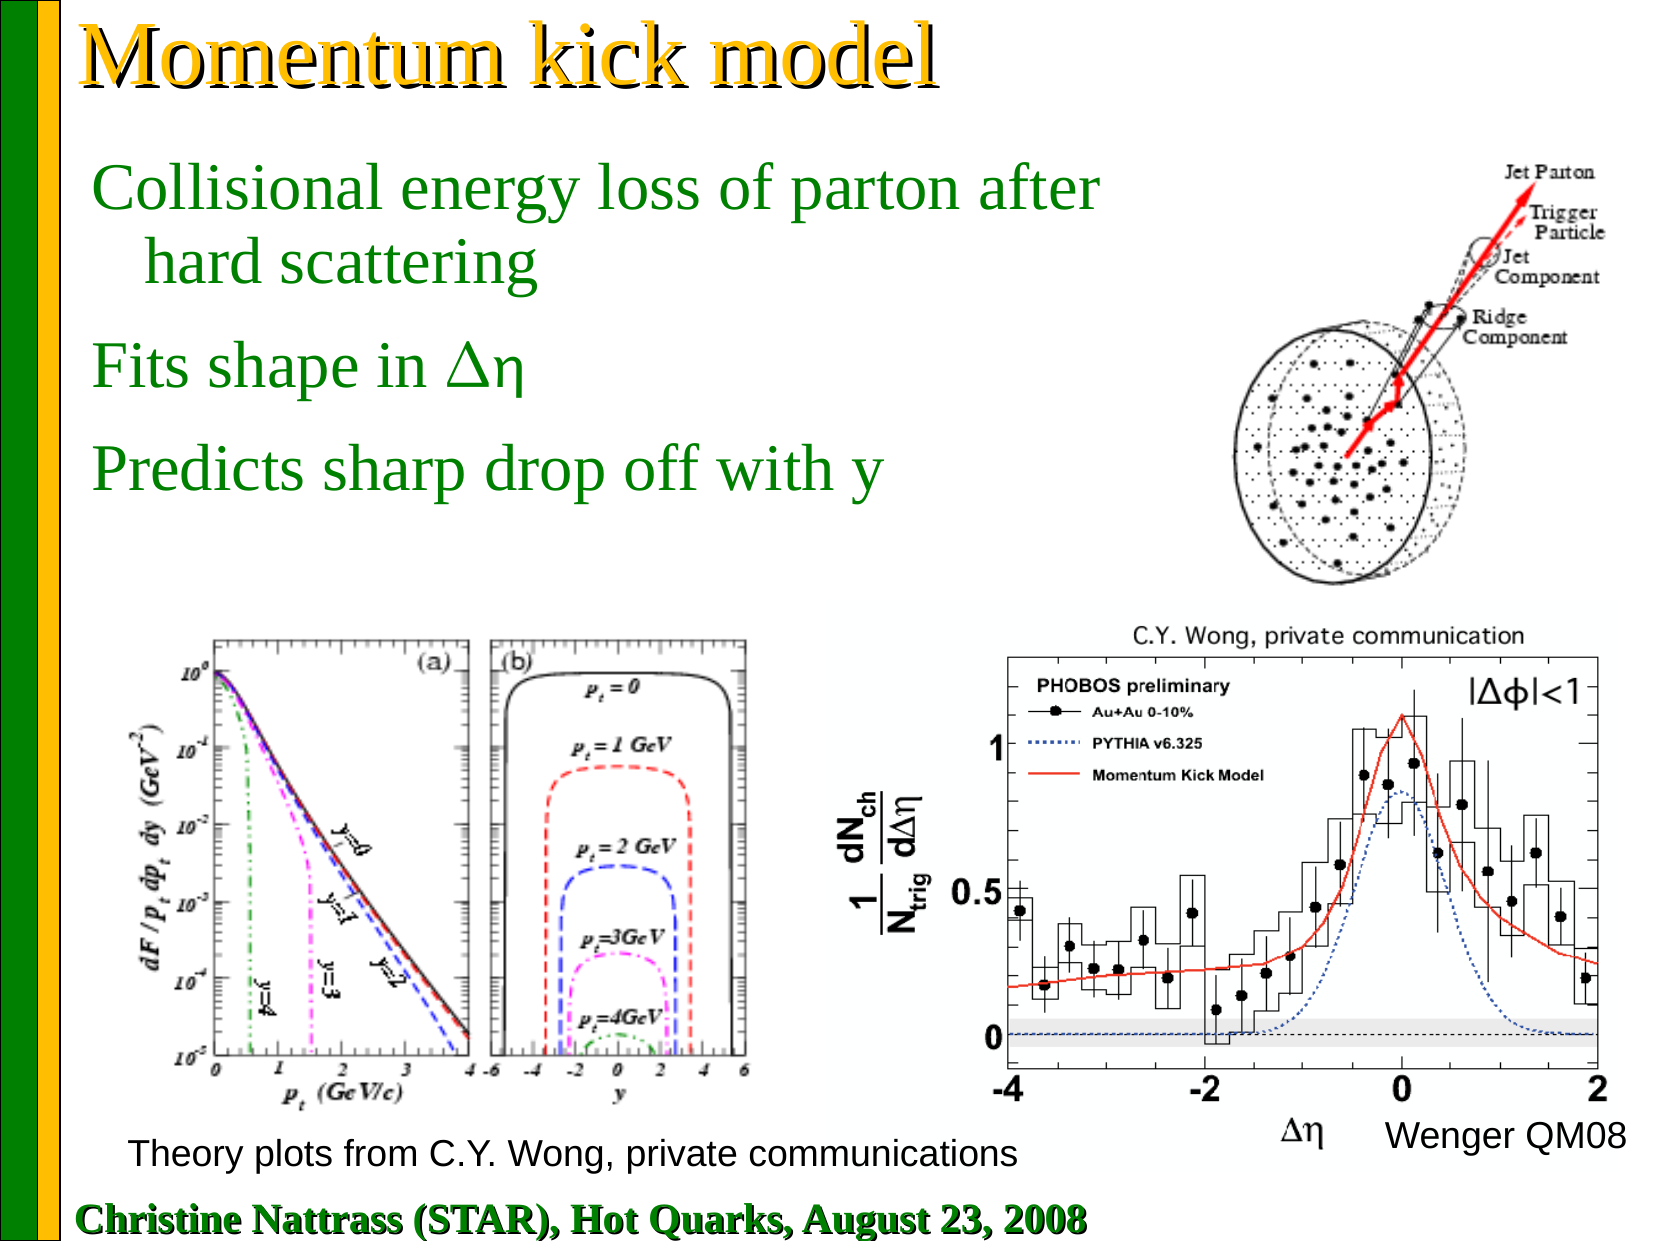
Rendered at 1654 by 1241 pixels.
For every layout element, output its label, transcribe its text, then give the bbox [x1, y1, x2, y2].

title Momentum kick model [76, 0, 1565, 121]
picture [825, 149, 1622, 1172]
text_box Theory plots from C.Y. Wong, private communications [112, 1124, 1051, 1182]
text_box Wenger QM08 [1079, 1106, 1643, 1164]
list Collisional energy loss of parton after hard scattering Fits shape in  Predicts sharp drop off with y [73, 149, 1200, 600]
picture [75, 579, 794, 1143]
